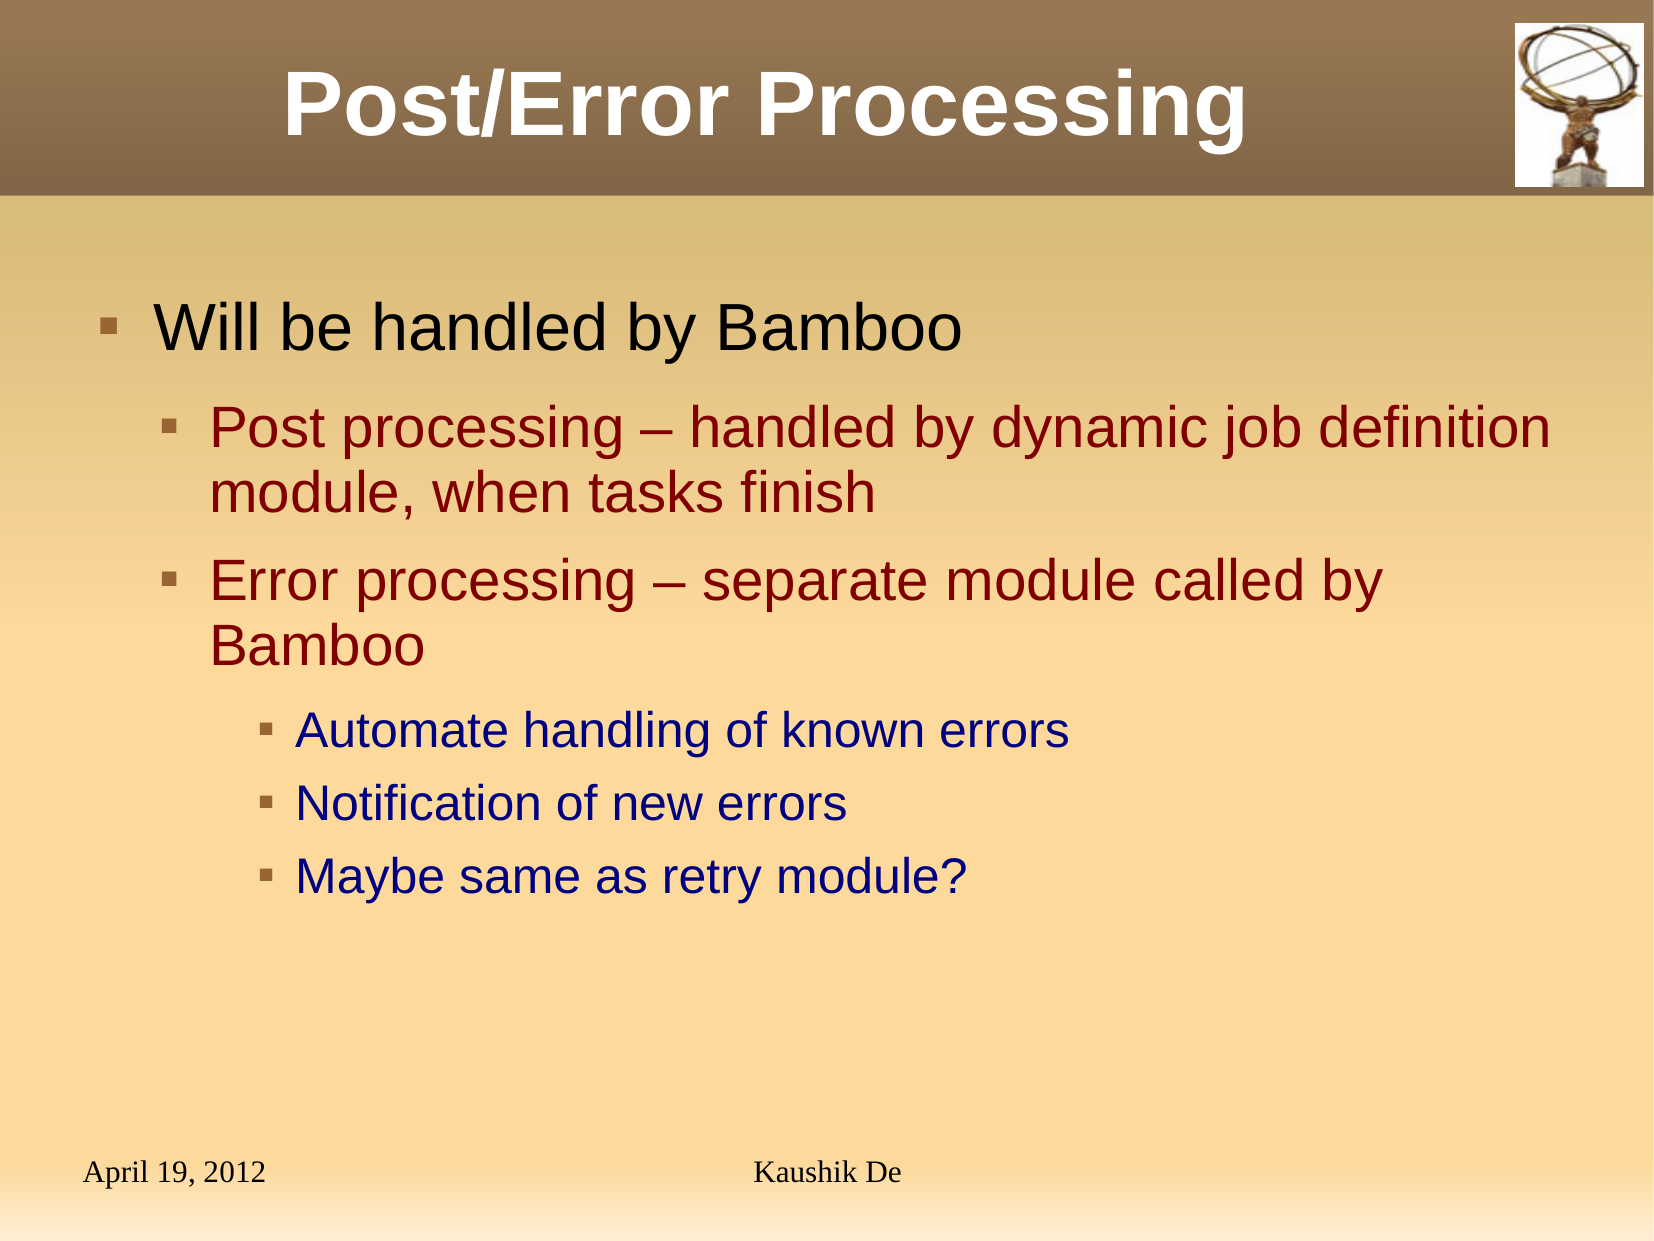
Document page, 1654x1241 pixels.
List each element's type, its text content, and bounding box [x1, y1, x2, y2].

picture [0, 0, 1654, 1241]
title Post/Error Processing [17, 0, 1516, 208]
list Will be handled by Bamboo Post processing – handled by dynamic job definition module, when tasks finish Error processing – separate module called by Bamboo Automate handling of known errors Notification of new errors Maybe same as retry module? [82, 290, 1571, 1066]
